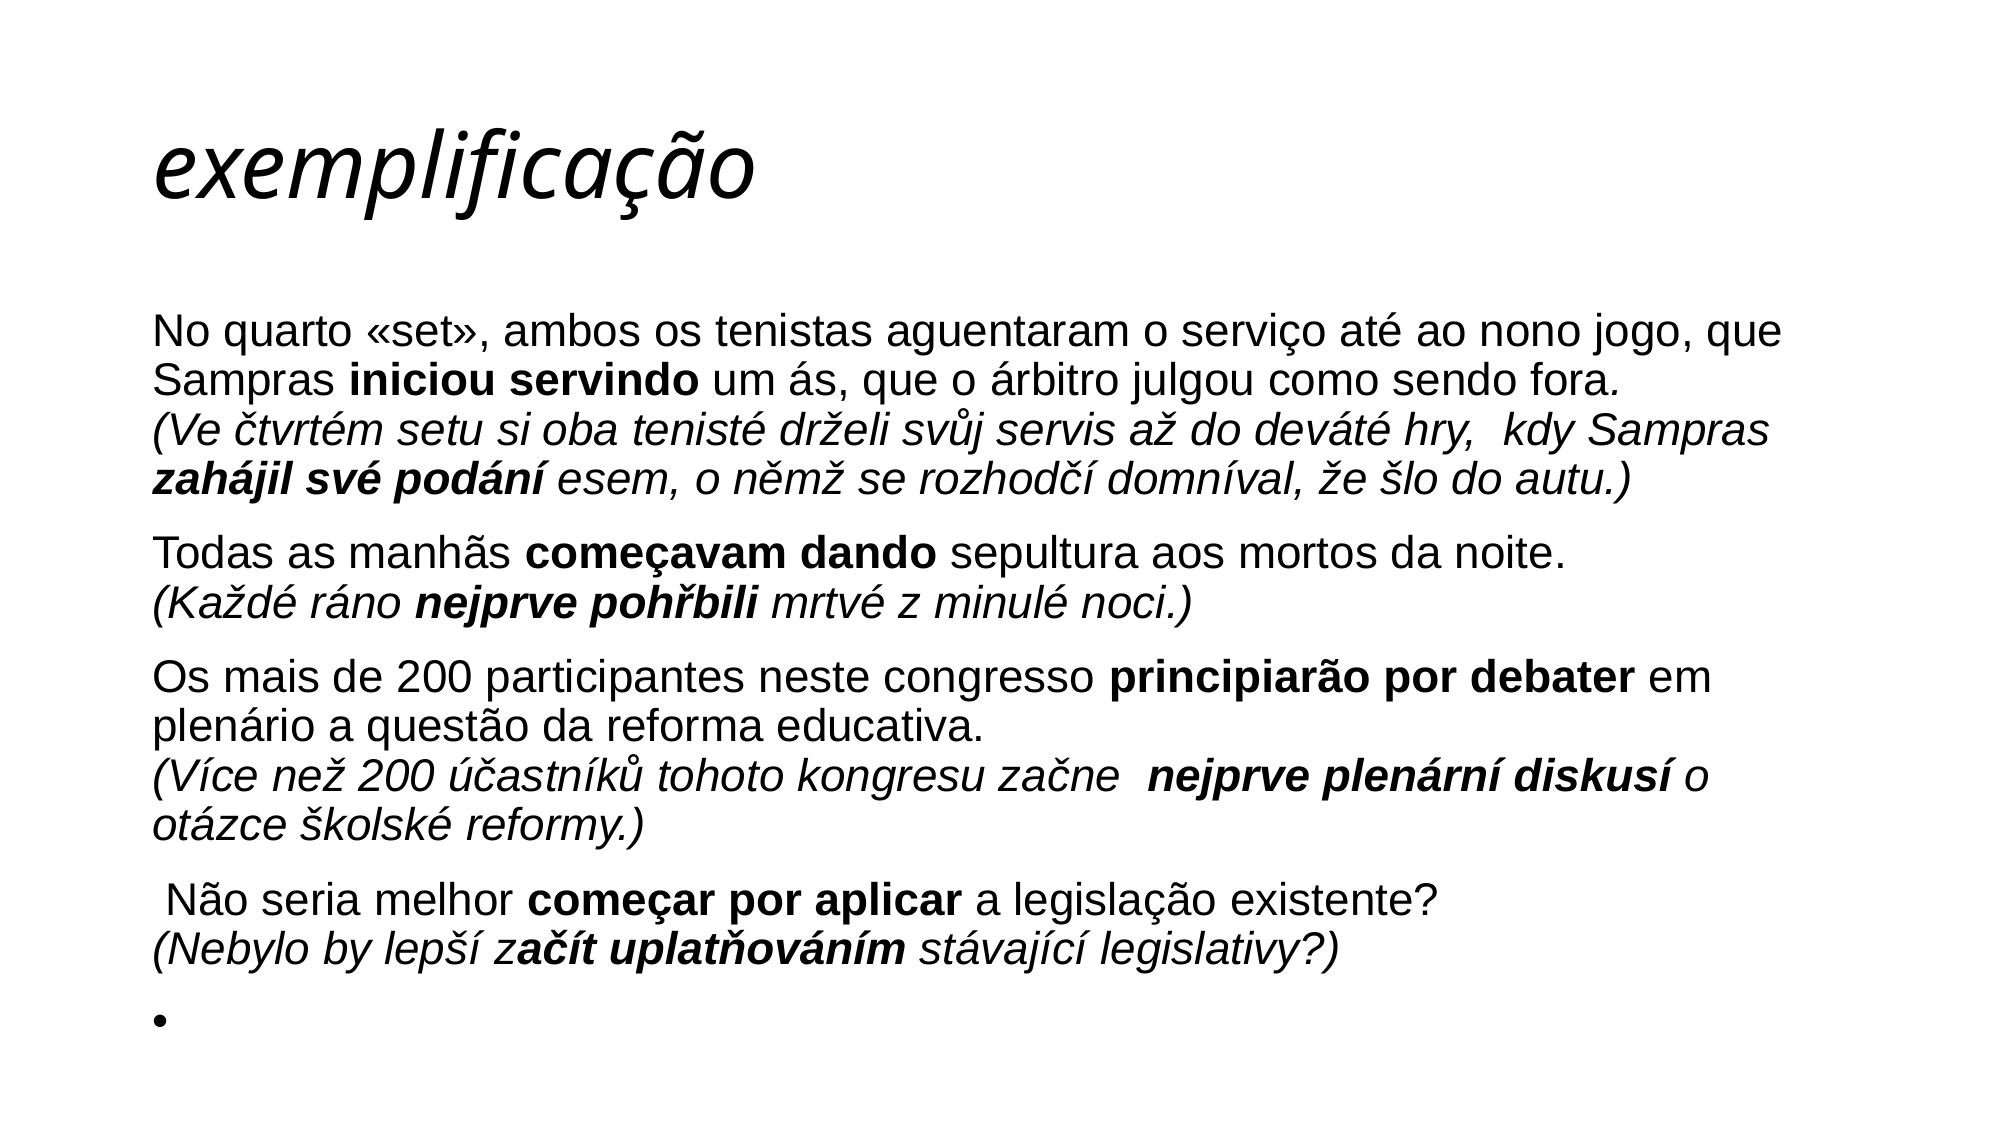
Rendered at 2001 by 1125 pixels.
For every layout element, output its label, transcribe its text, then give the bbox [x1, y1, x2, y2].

title exemplificação [137, 59, 1863, 278]
list No quarto «set», ambos os tenistas aguentaram o serviço até ao nono jogo, que Sampras iniciou servindo um ás, que o árbitro julgou como sendo fora. (Ve čtvrtém setu si oba tenisté drželi svůj servis až do deváté hry, kdy Sampras zahájil své podání esem, o němž se rozhodčí domníval, že šlo do autu.) Todas as manhãs começavam dando sepultura aos mortos da noite. (Každé ráno nejprve pohřbili mrtvé z minulé noci.) Os mais de 200 participantes neste congresso principiarão por debater em plenário a questão da reforma educativa. (Více než 200 účastníků tohoto kongresu začne nejprve plenární diskusí o otázce školské reformy.) Não seria melhor começar por aplicar a legislação existente? (Nebylo by lepší začít uplatňováním stávající legislativy?) [137, 299, 1863, 1014]
